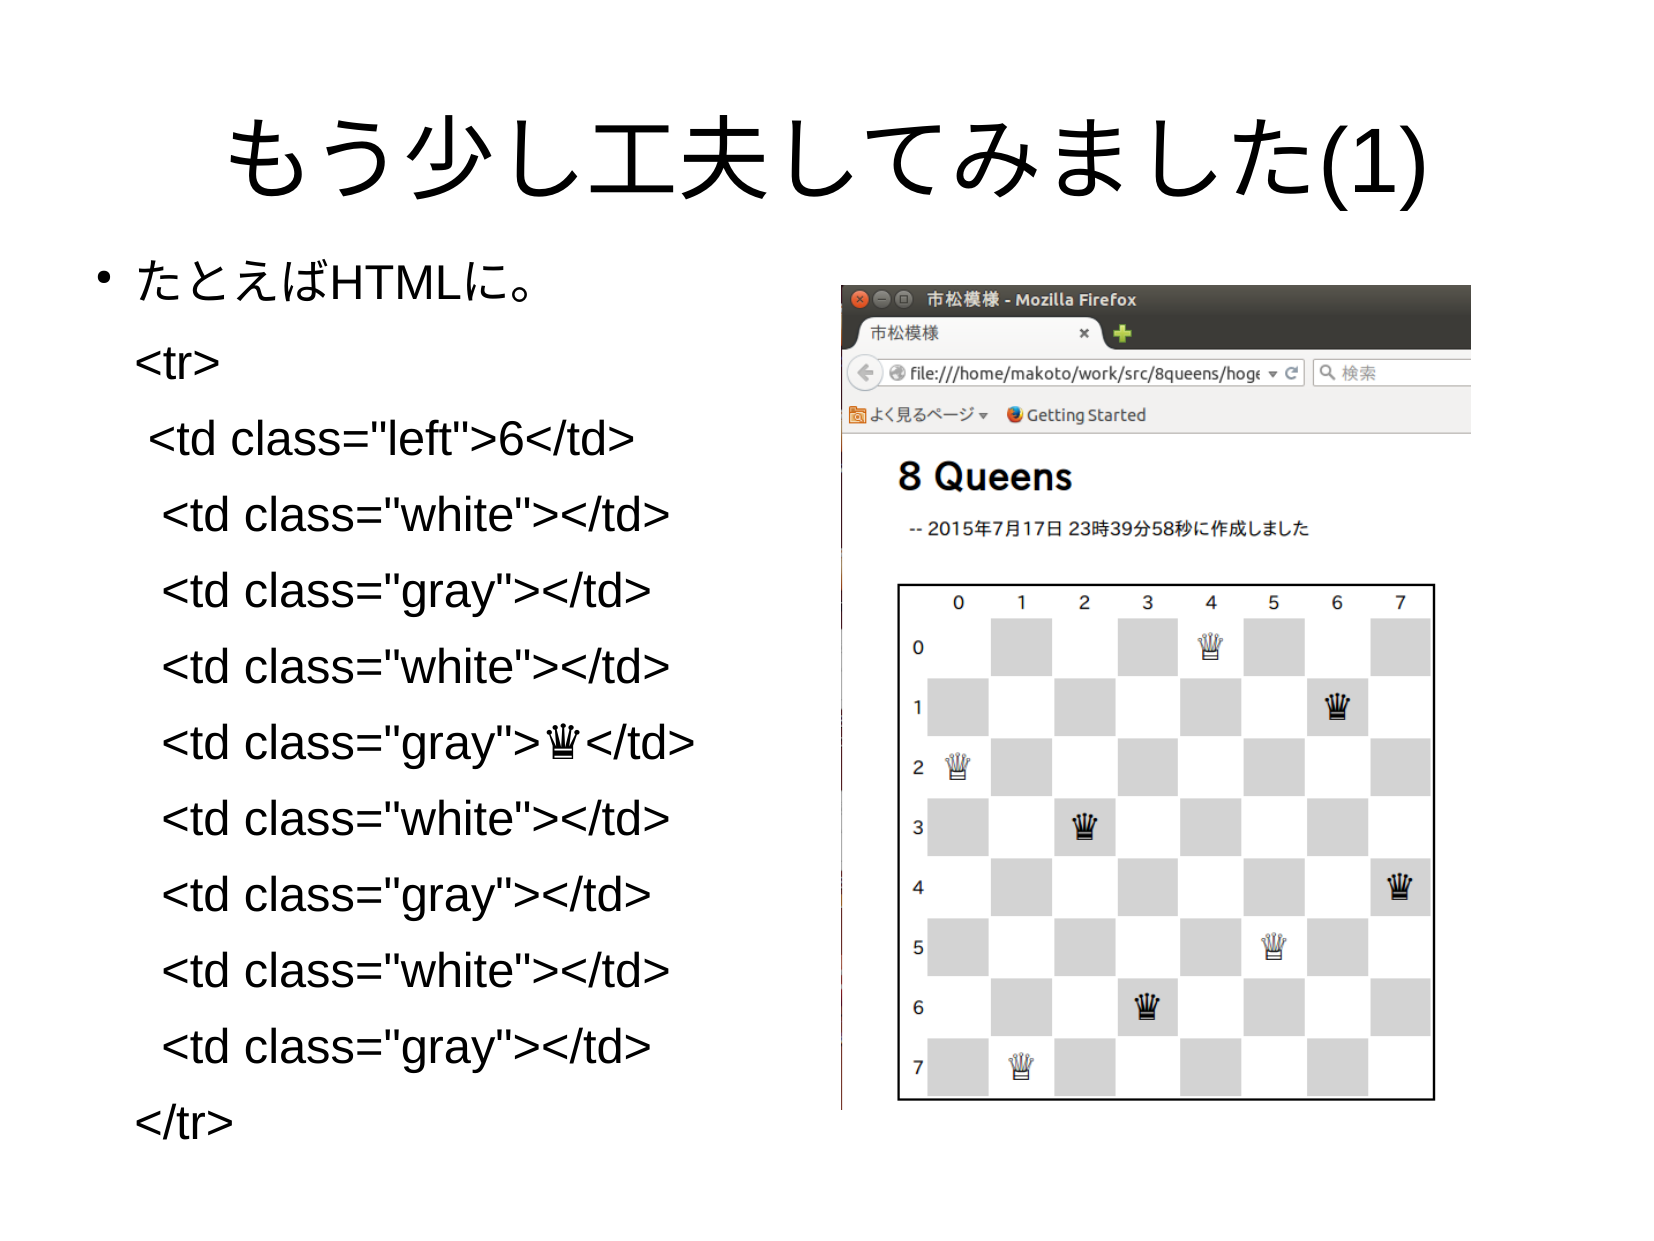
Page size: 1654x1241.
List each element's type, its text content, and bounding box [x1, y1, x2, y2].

list たとえばHTMLに。 <tr> <td class="left">6</td> <td class="white"></td> <td class="gray"></td> <td class="white"></td> <td class="gray">♛</td> <td class="white"></td> <td class="gray"></td> <td class="white"></td> <td class="gray"></td> </tr> [82, 242, 792, 1170]
title もう少し工夫してみました(1) [82, 49, 1571, 257]
picture [841, 285, 1471, 1110]
